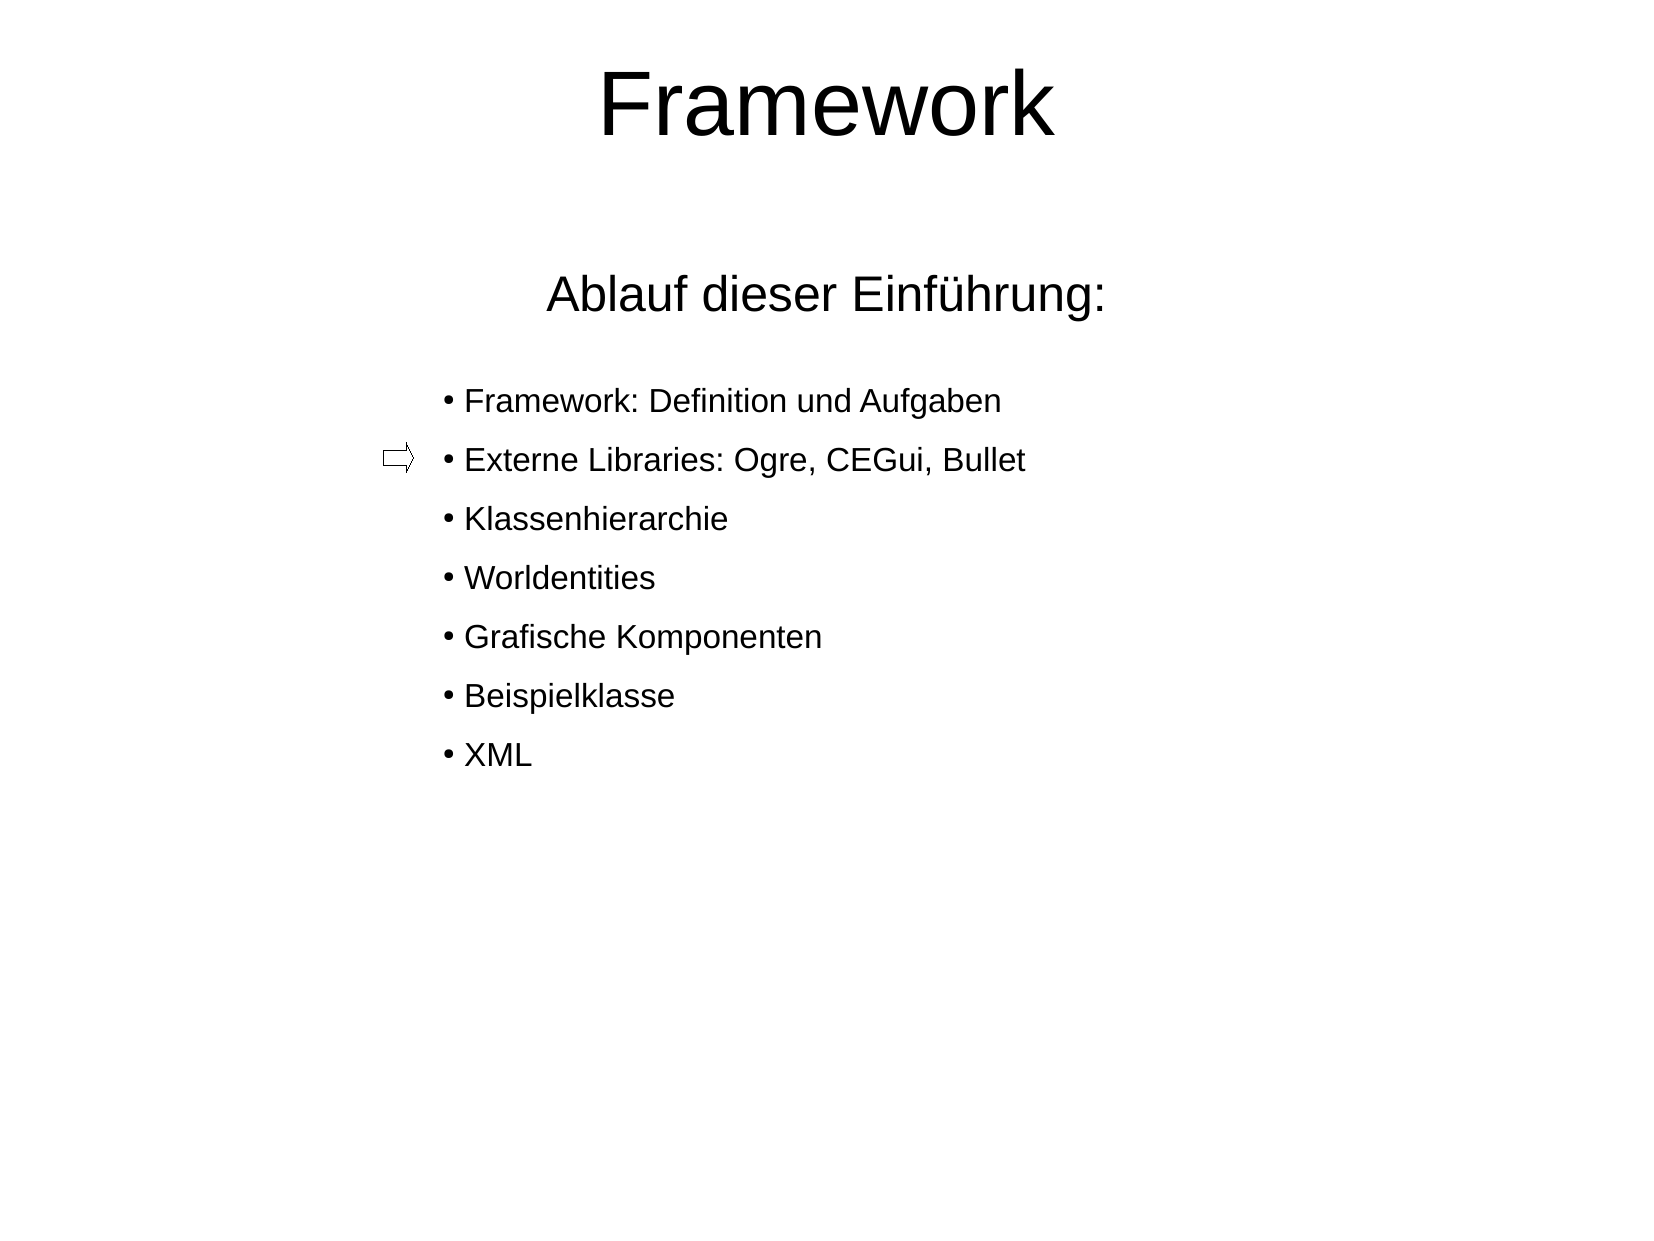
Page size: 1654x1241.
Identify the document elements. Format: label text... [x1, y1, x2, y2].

title Framework [82, 0, 1571, 208]
text_box Ablauf dieser Einführung: [82, 265, 1571, 325]
text_box [383, 442, 414, 473]
subtitle Framework: Definition und Aufgaben Externe Libraries: Ogre, CEGui, Bullet Klassenhierarchie Worldentities Grafische Komponenten Beispielklasse XML [442, 354, 1182, 953]
